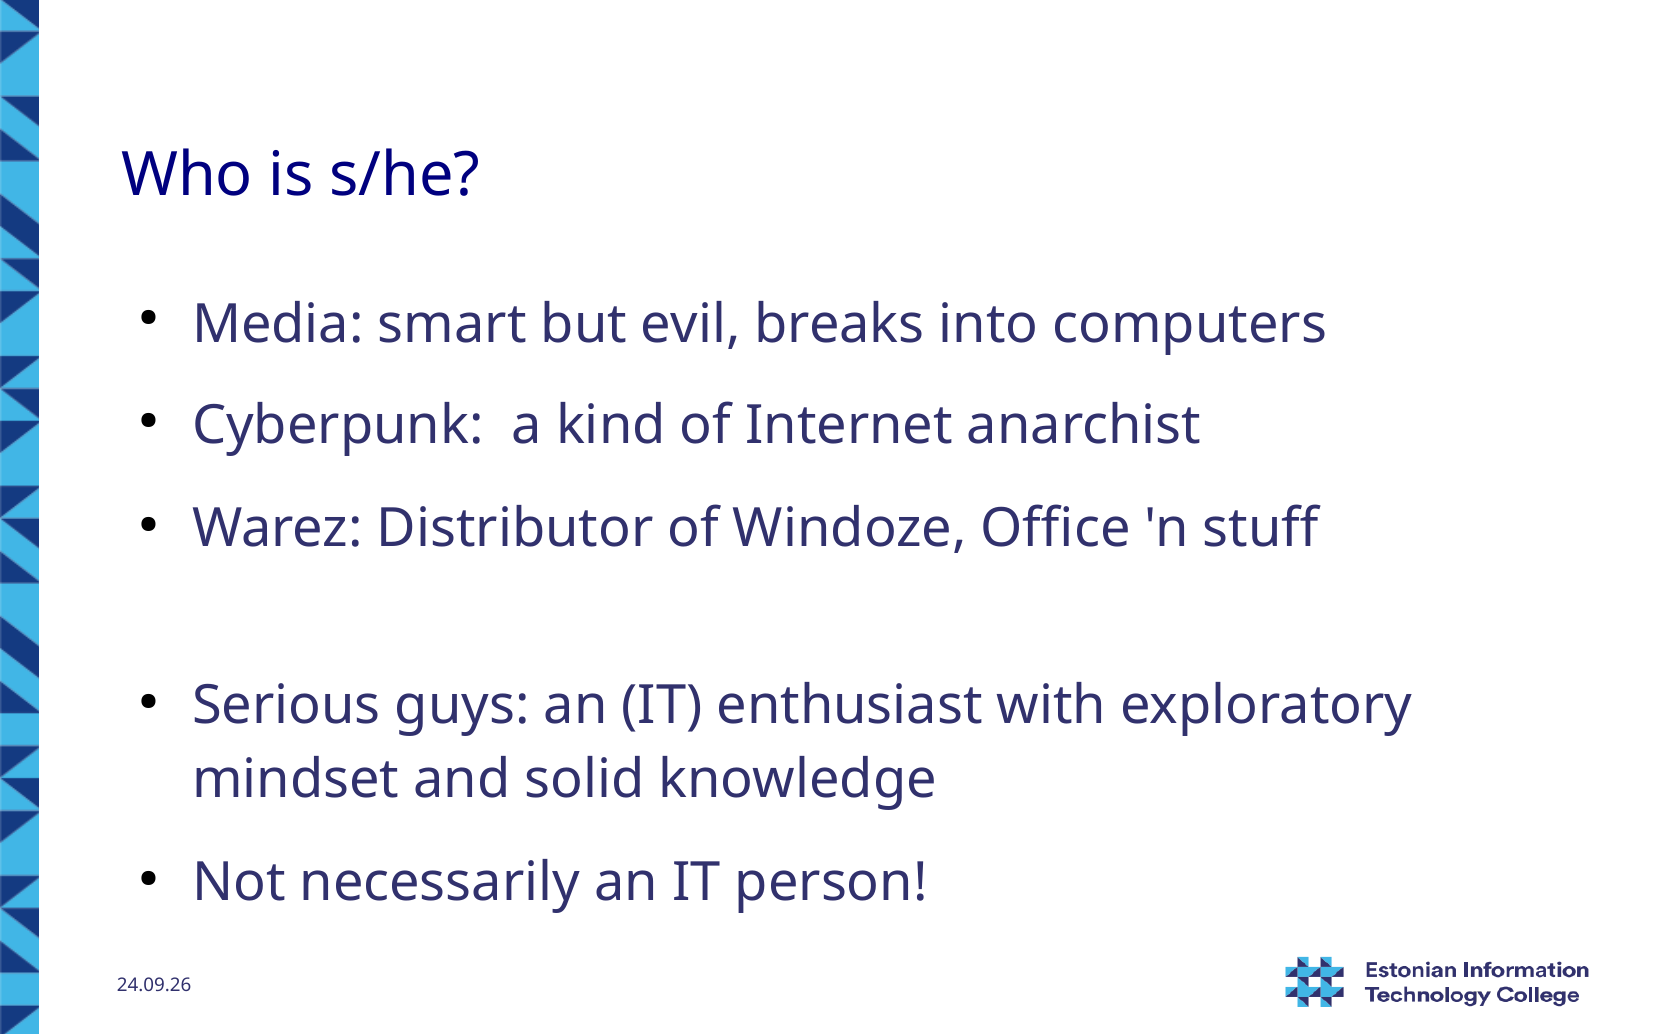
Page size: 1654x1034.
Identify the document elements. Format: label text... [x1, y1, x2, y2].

list Media: smart but evil, breaks into computers Cyberpunk: a kind of Internet anarchist Warez: Distributor of Windoze, Office 'n stuff Serious guys: an (IT) enthusiast with exploratory mindset and solid knowledge Not necessarily an IT person! [121, 287, 1534, 939]
title Who is s/he? [121, 85, 1534, 259]
